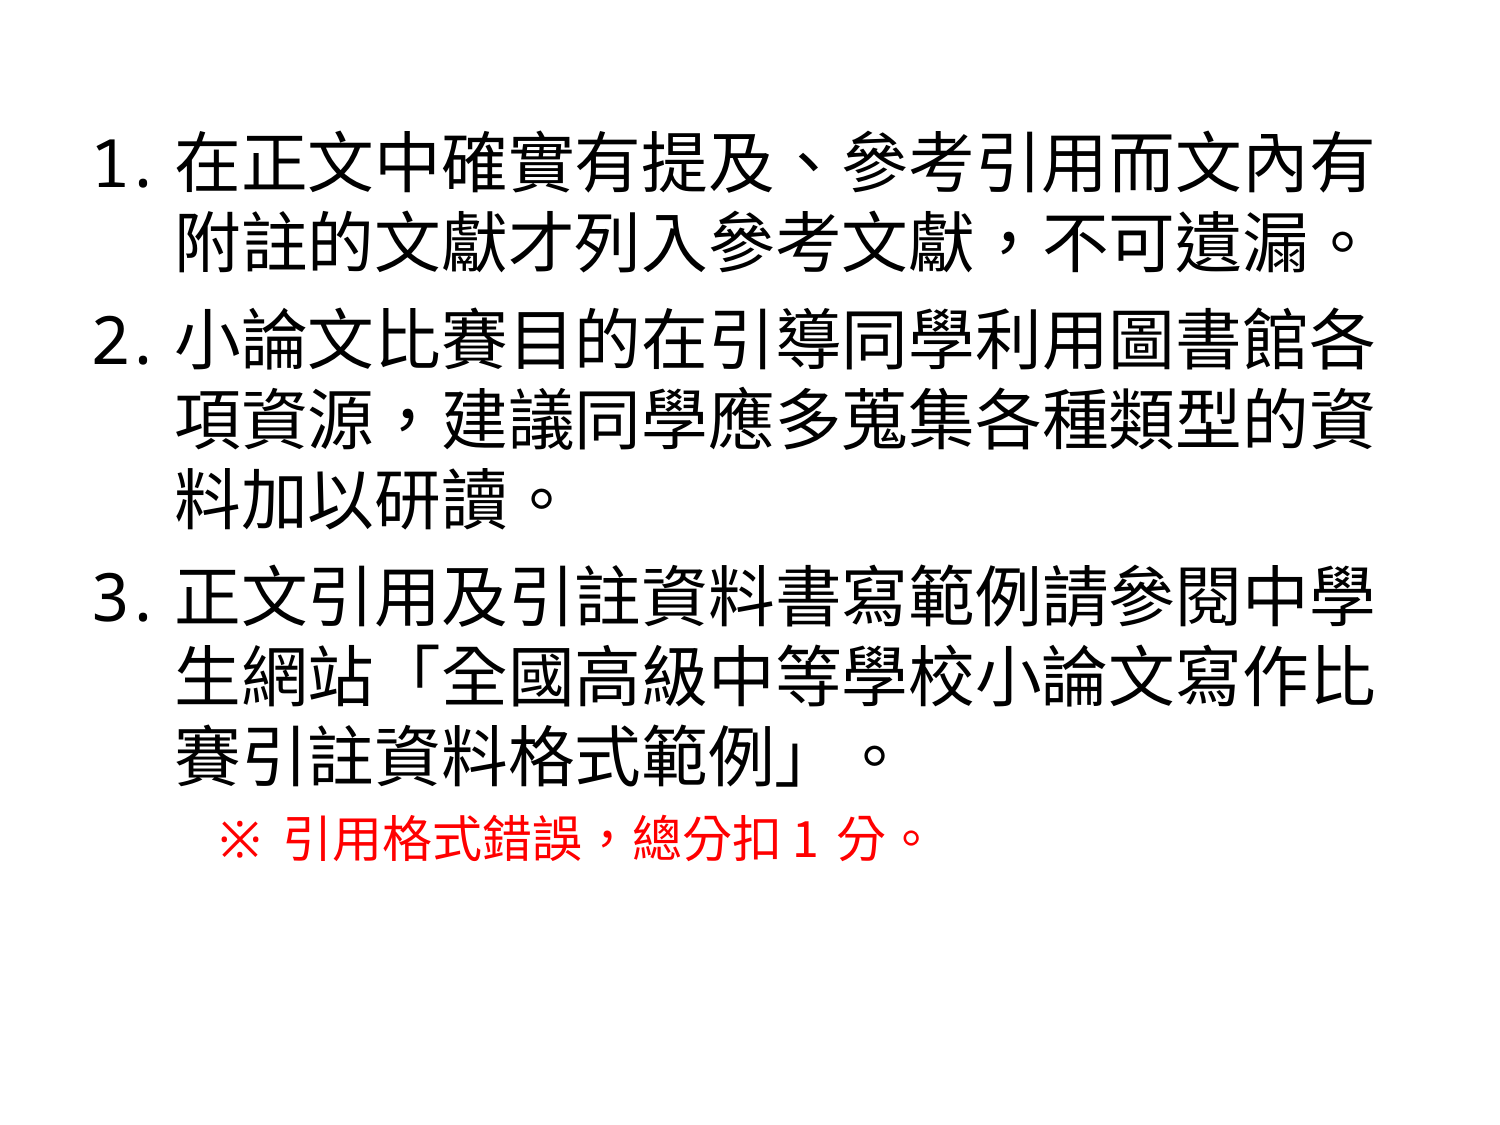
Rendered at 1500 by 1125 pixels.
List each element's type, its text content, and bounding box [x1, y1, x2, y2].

list 在正文中確實有提及、參考引用而文內有附註的文獻才列入參考文獻，不可遺漏。 小論文比賽目的在引導同學利用圖書館各項資源，建議同學應多蒐集各種類型的資料加以研讀。 正文引用及引註資料書寫範例請參閱中學生網站「全國高級中等學校小論文寫作比賽引註資料格式範例」。 ※引用格式錯誤，總分扣1分。 [75, 113, 1426, 1005]
